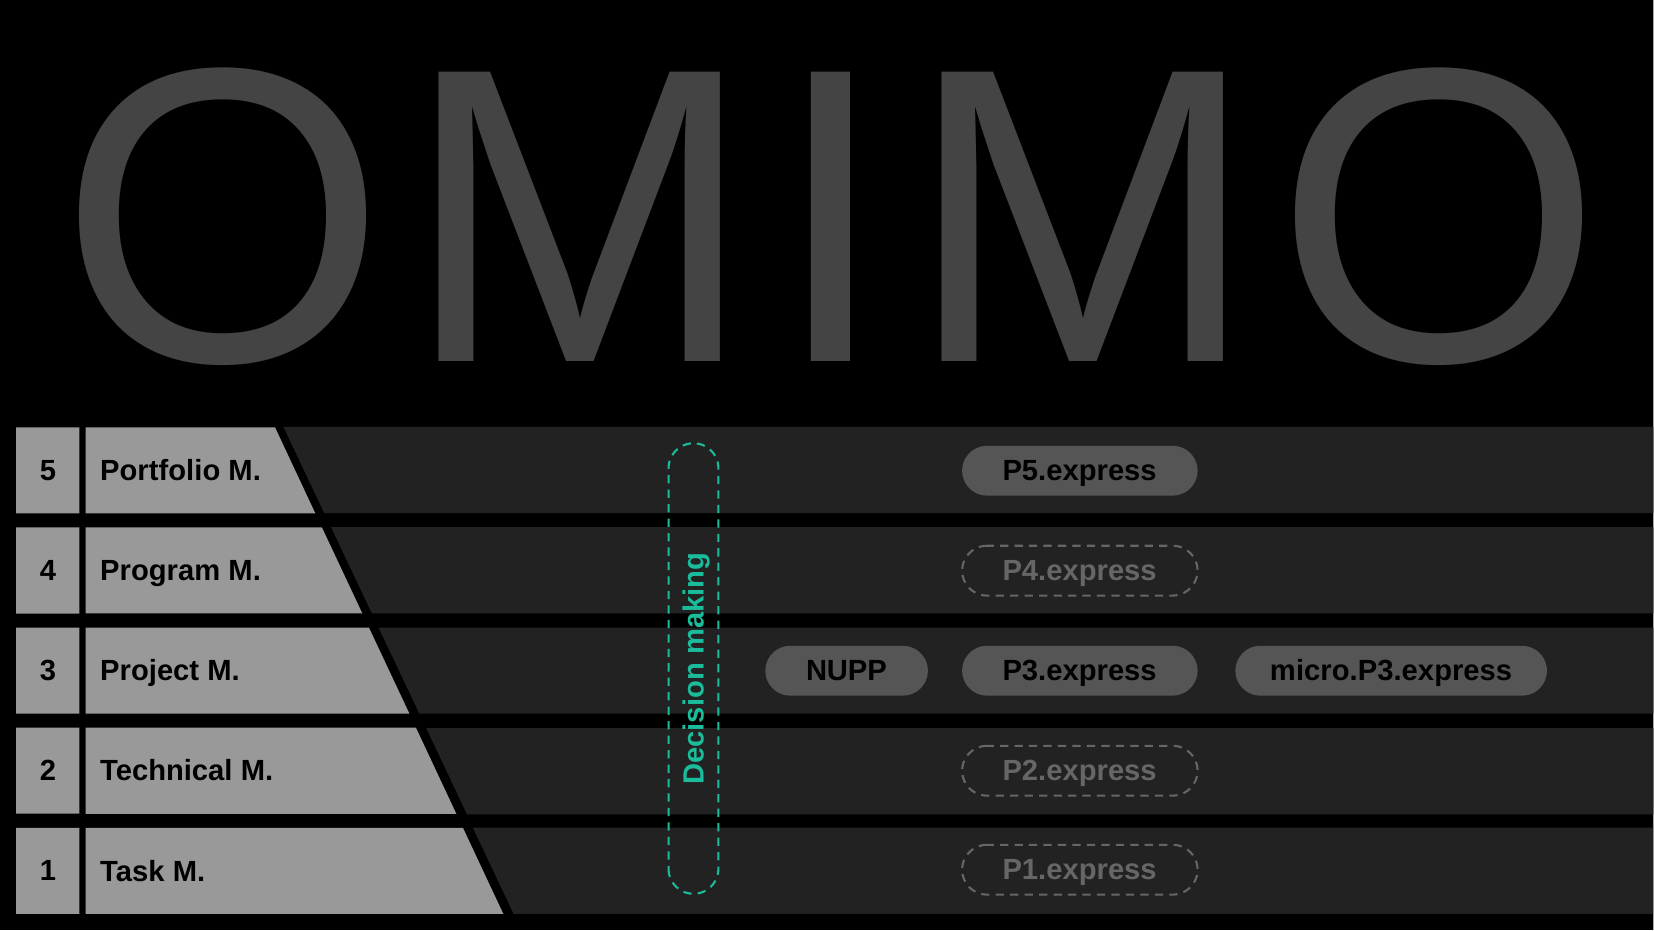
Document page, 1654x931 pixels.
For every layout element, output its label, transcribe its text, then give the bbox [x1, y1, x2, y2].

text_box [717, 426, 1654, 514]
text_box OMIMO [44, 0, 1620, 458]
text_box [719, 627, 1654, 714]
text_box NUPP [765, 645, 928, 696]
text_box Project M. [85, 627, 410, 714]
text_box P1.express [962, 844, 1198, 895]
text_box Technical M. [85, 727, 457, 814]
text_box 4 [16, 527, 80, 614]
text_box [426, 728, 668, 815]
text_box micro.P3.express [1235, 645, 1547, 696]
text_box Program M. [85, 527, 363, 614]
text_box [719, 728, 1654, 815]
text_box Portfolio M. [85, 458, 316, 514]
text_box [331, 527, 668, 614]
text_box P5.express [962, 458, 1198, 496]
text_box Task M. [85, 827, 504, 914]
text_box 1 [16, 827, 80, 914]
text_box [298, 458, 670, 514]
text_box 5 [16, 427, 80, 514]
text_box 2 [16, 727, 80, 814]
text_box P3.express [962, 645, 1198, 696]
text_box [472, 827, 1654, 914]
text_box P2.express [962, 745, 1198, 796]
text_box Decision making [668, 443, 719, 894]
text_box [378, 627, 668, 714]
text_box P4.express [962, 545, 1198, 596]
text_box 3 [16, 627, 80, 714]
text_box [719, 527, 1654, 614]
